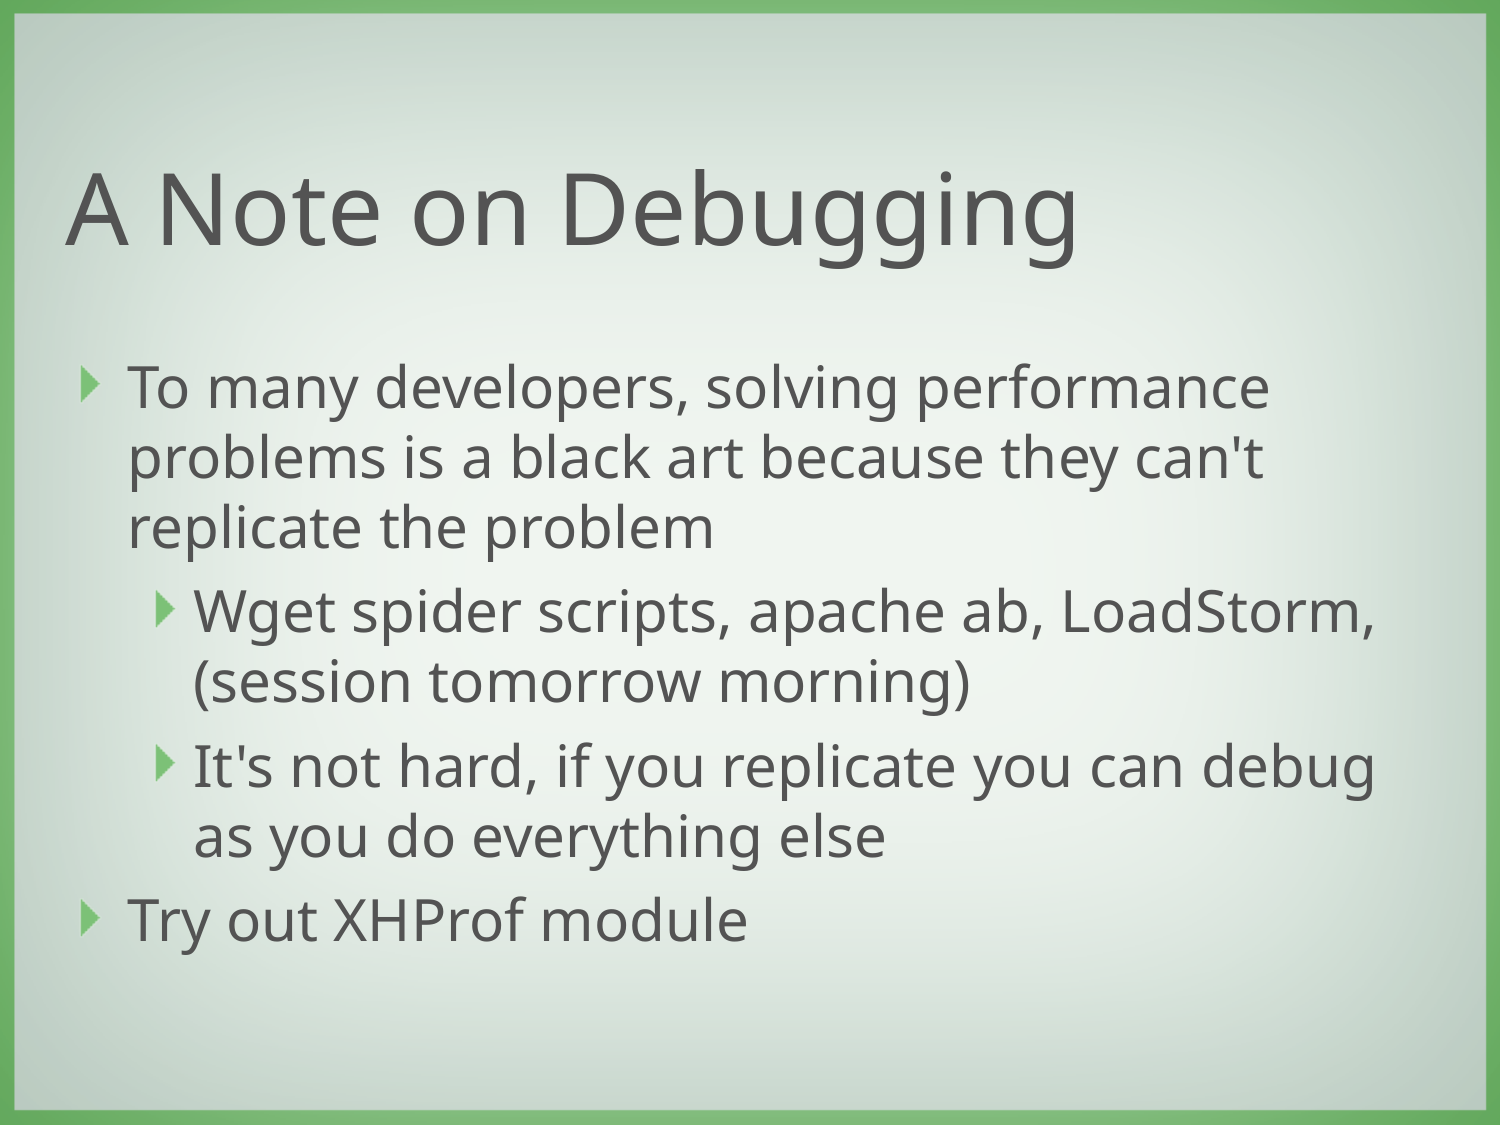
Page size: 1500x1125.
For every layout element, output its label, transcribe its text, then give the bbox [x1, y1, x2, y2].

title A Note on Debugging [50, 137, 1457, 274]
picture [0, 0, 1500, 1125]
list To many developers, solving performance problems is a black art because they can't replicate the problem Wget spider scripts, apache ab, LoadStorm, (session tomorrow morning) It's not hard, if you replicate you can debug as you do everything else Try out XHProf module [56, 342, 1463, 993]
